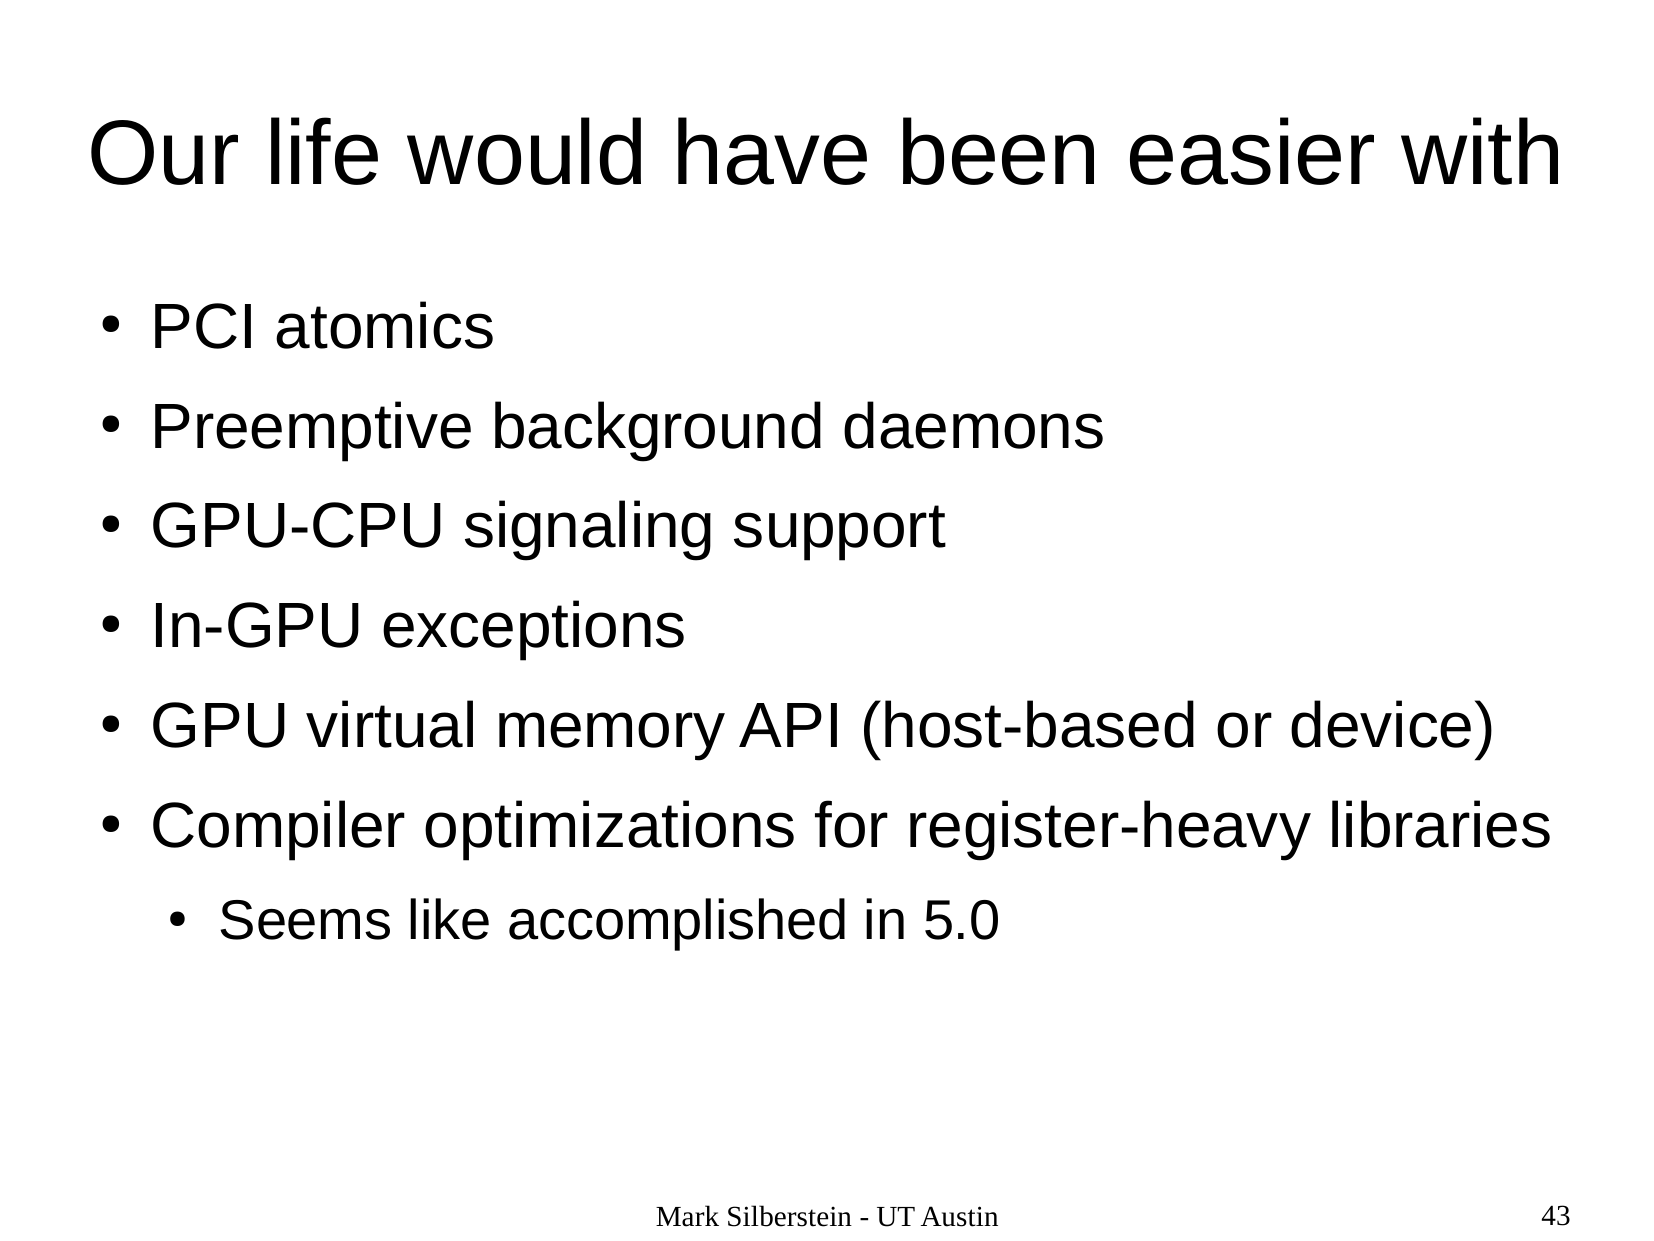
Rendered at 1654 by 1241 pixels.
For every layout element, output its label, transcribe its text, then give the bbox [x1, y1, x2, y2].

title Our life would have been easier with [82, 49, 1571, 257]
list PCI atomics Preemptive background daemons GPU-CPU signaling support In-GPU exceptions GPU virtual memory API (host-based or device) Compiler optimizations for register-heavy libraries Seems like accomplished in 5.0 [82, 290, 1571, 1010]
